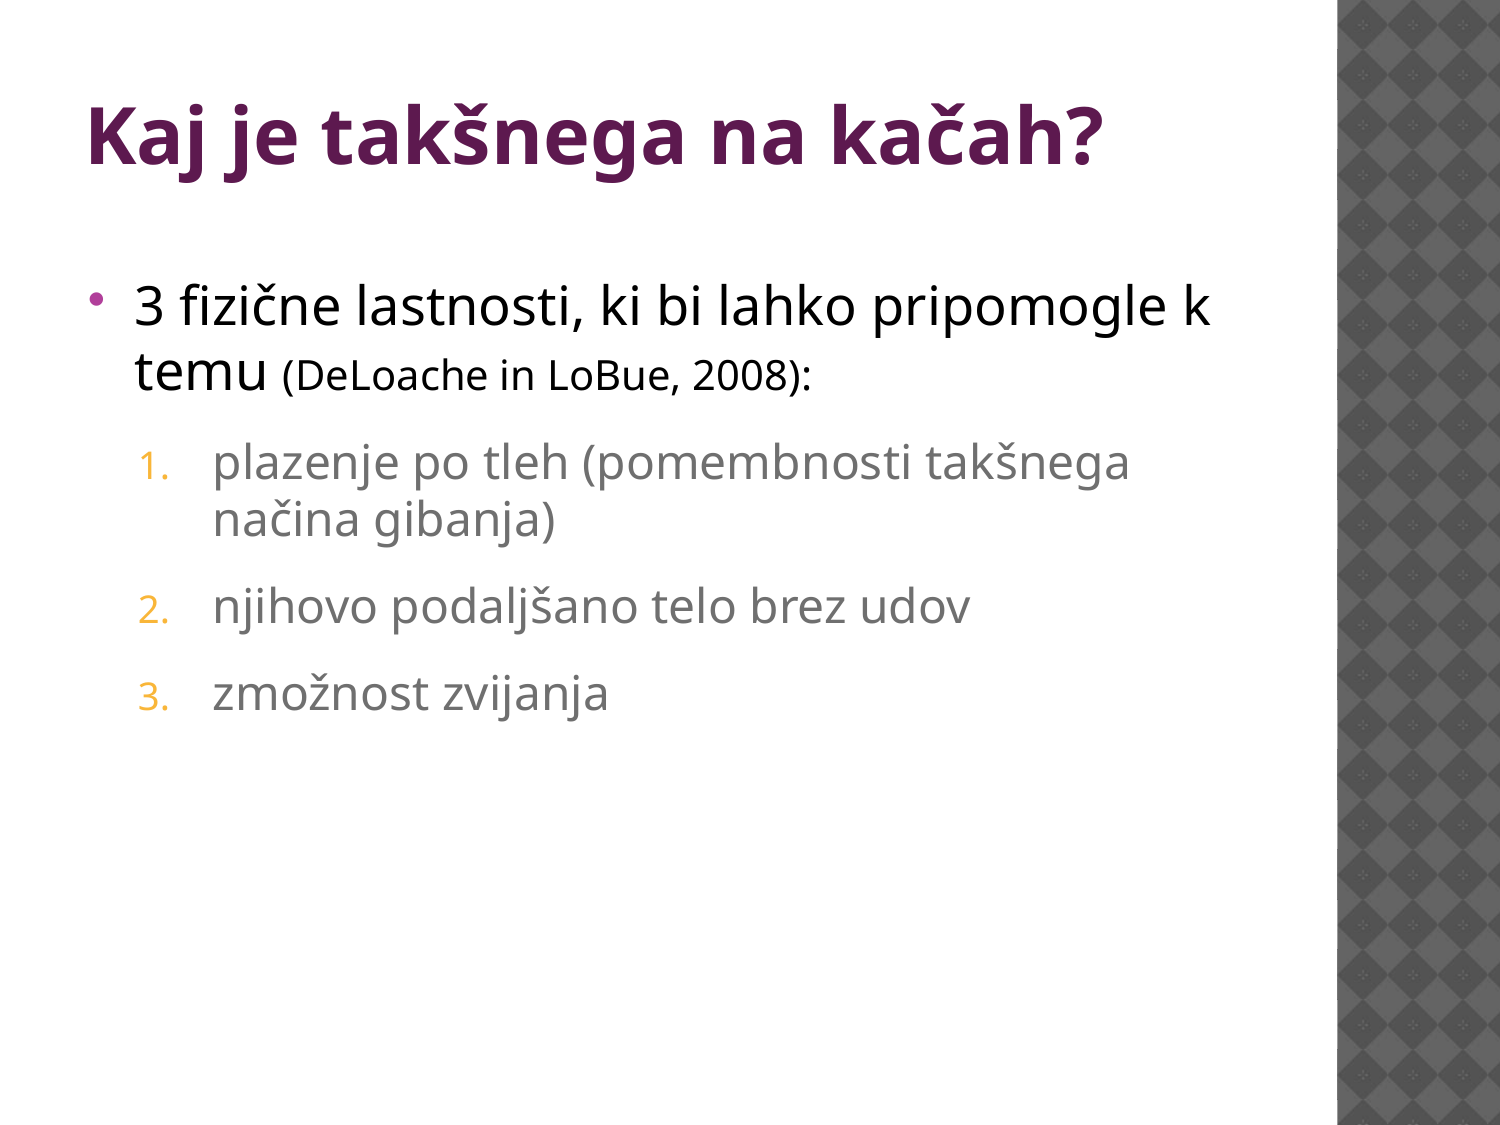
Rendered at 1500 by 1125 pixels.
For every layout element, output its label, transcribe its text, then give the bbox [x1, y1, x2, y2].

list 3 fizične lastnosti, ki bi lahko pripomogle k temu (DeLoache in LoBue, 2008): plazenje po tleh (pomembnosti takšnega načina gibanja) njihovo podaljšano telo brez udov zmožnost zvijanja [75, 264, 1263, 1059]
title Kaj je takšnega na kačah? [76, 54, 1260, 181]
picture [1337, 0, 1500, 1125]
